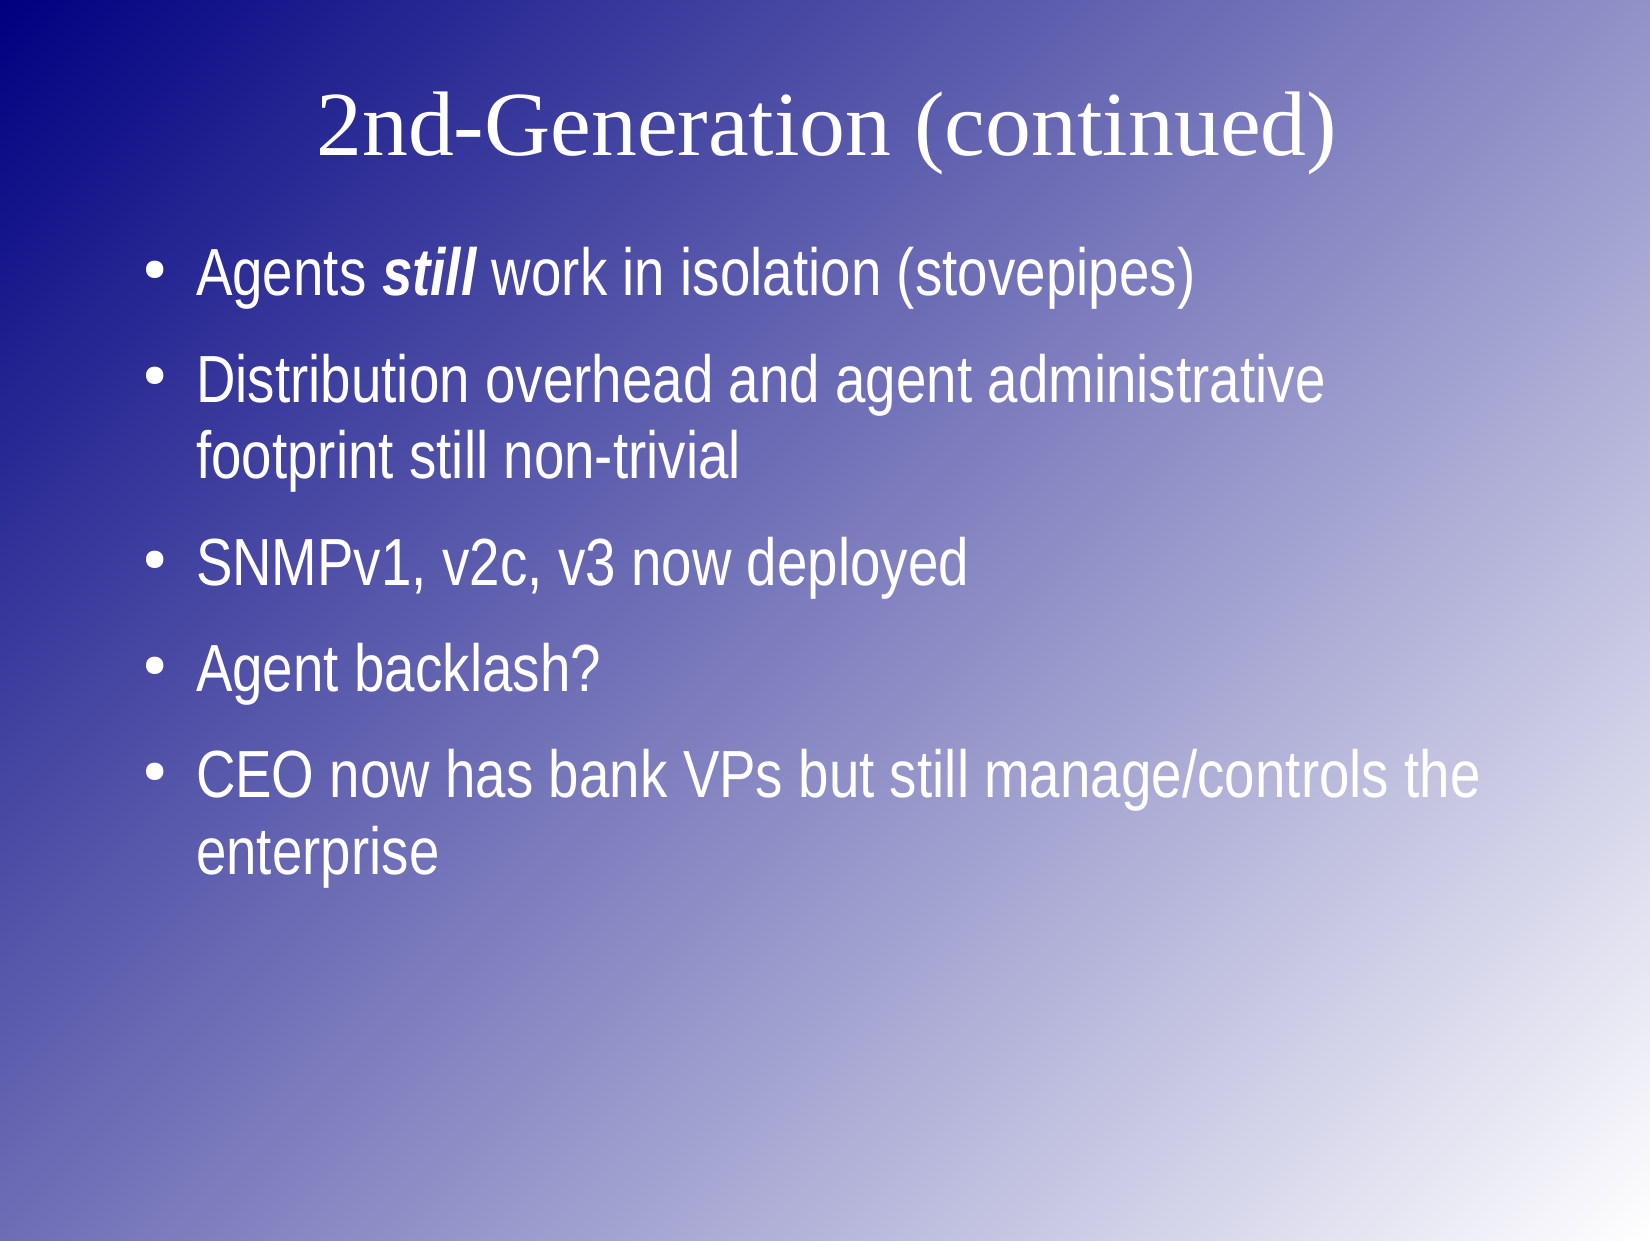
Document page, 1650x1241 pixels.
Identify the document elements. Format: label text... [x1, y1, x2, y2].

title 2nd-Generation (continued) [123, 27, 1533, 221]
list Agents still work in isolation (stovepipes) Distribution overhead and agent administrative footprint still non-trivial SNMPv1, v2c, v3 now deployed Agent backlash? CEO now has bank VPs but still manage/controls the enterprise [125, 233, 1535, 1000]
